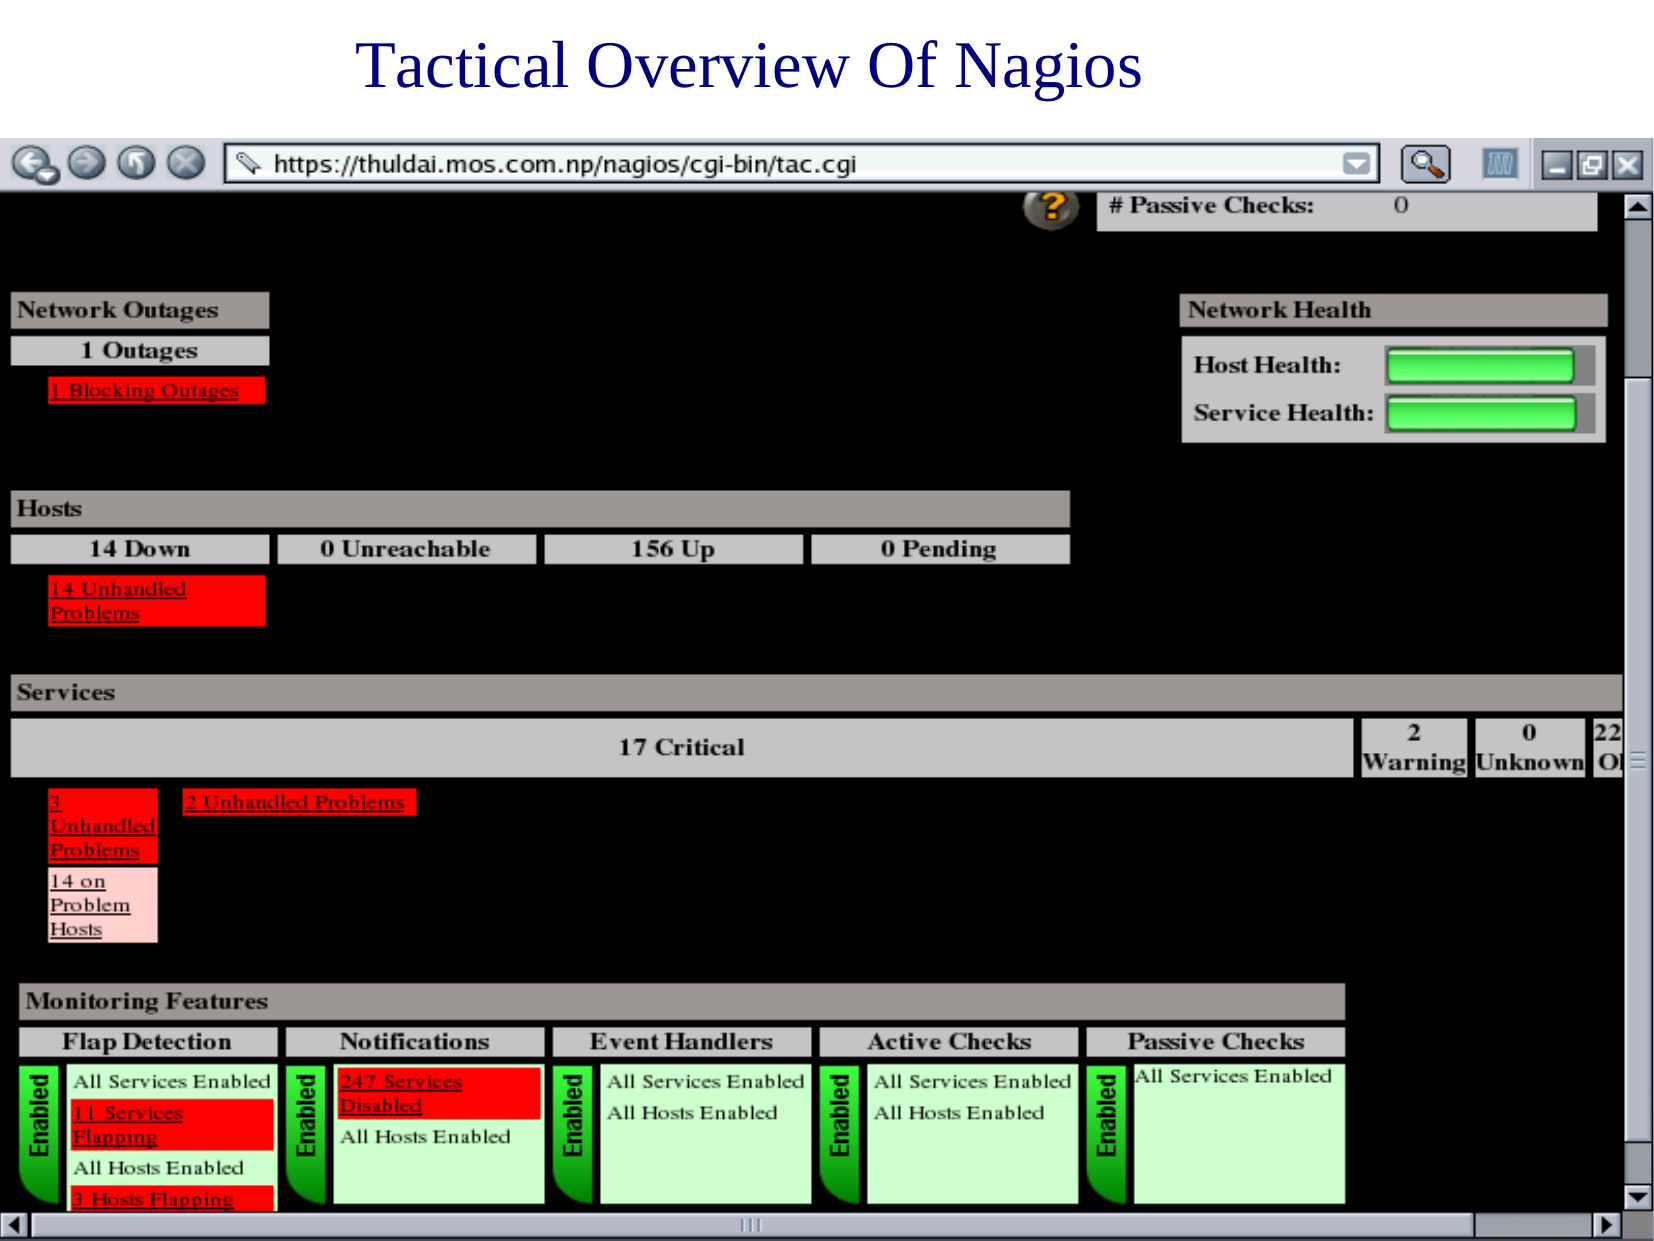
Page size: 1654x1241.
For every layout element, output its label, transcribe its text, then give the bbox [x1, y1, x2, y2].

picture [0, 138, 1654, 1241]
text_box Tactical Overview Of Nagios [112, 8, 1388, 117]
